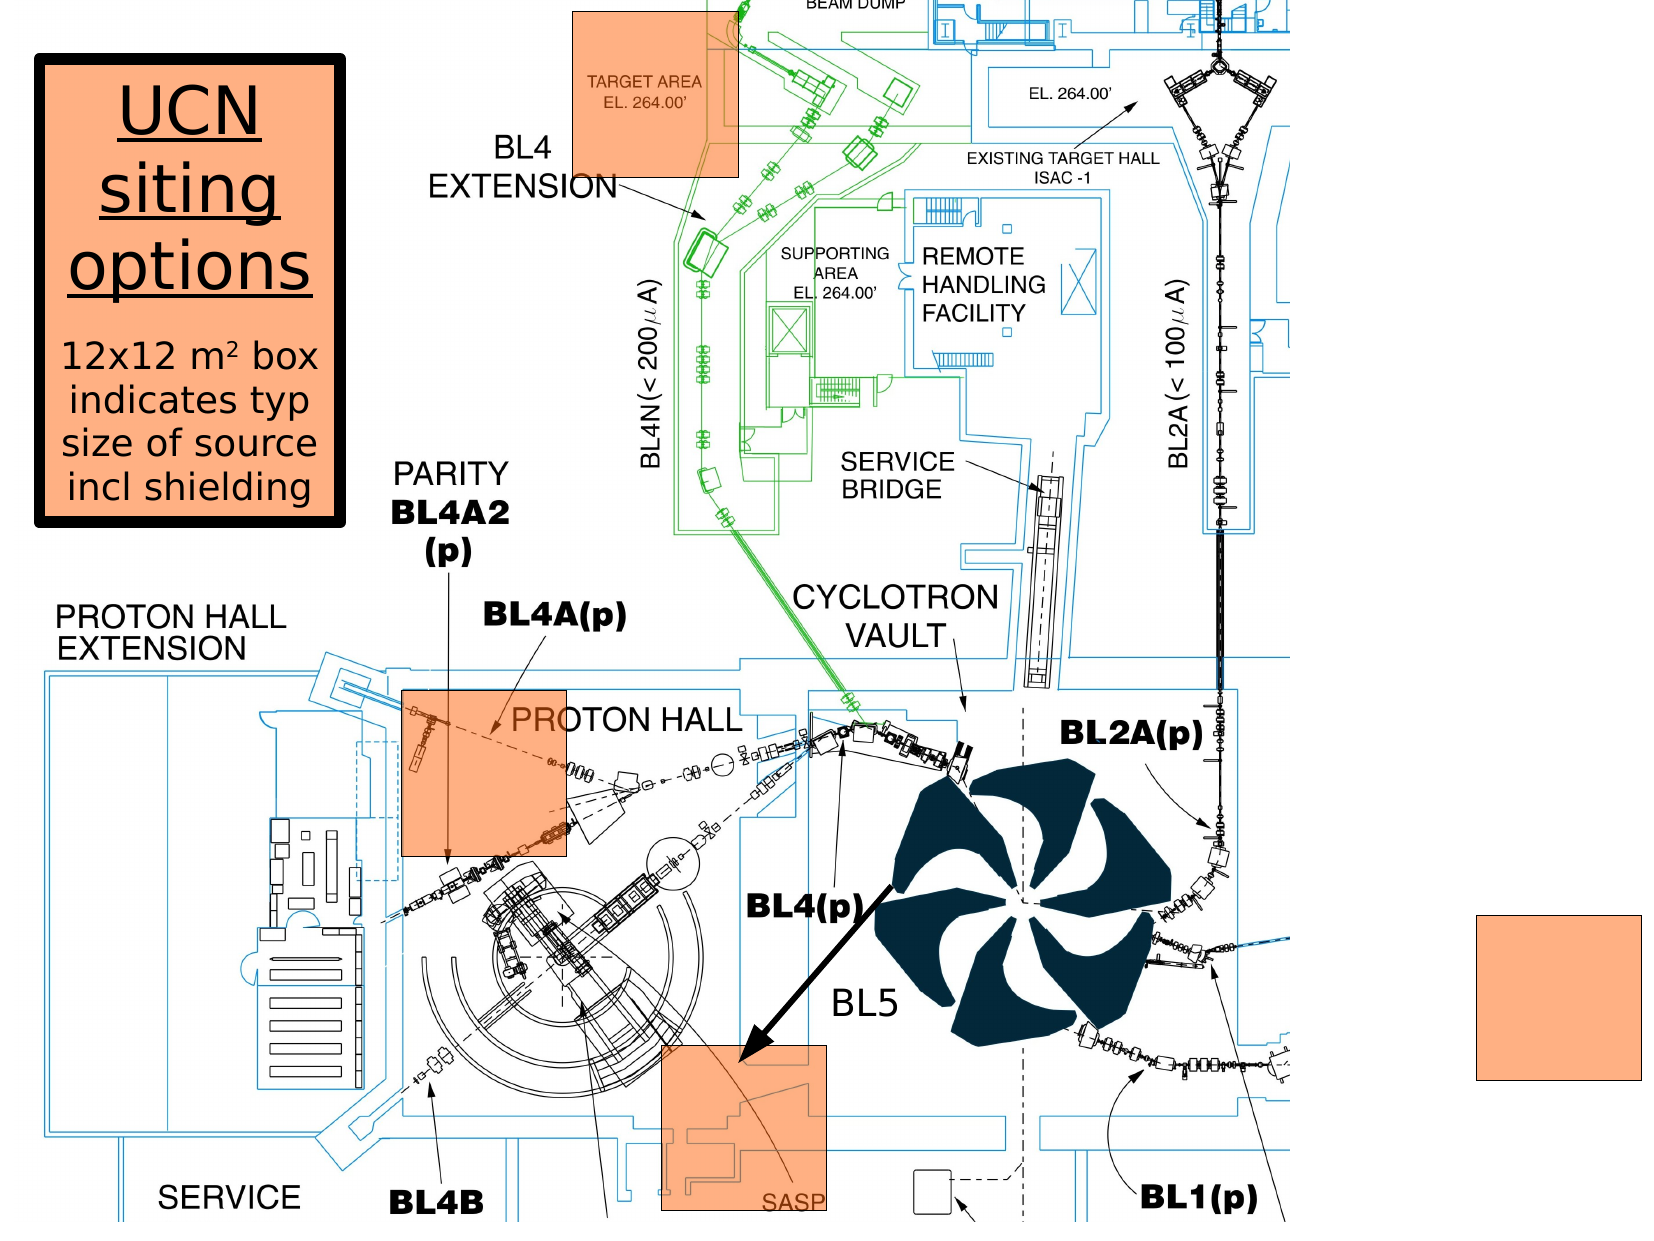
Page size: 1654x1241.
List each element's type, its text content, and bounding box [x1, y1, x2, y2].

text_box UCN siting options 12x12 m2 box indicates typ size of source incl shielding [39, 58, 341, 523]
text_box BL5 [815, 974, 916, 1033]
picture [14, 0, 1290, 1222]
text_box [401, 690, 567, 857]
text_box [1476, 915, 1642, 1081]
text_box [572, 11, 739, 178]
text_box [661, 1045, 827, 1211]
